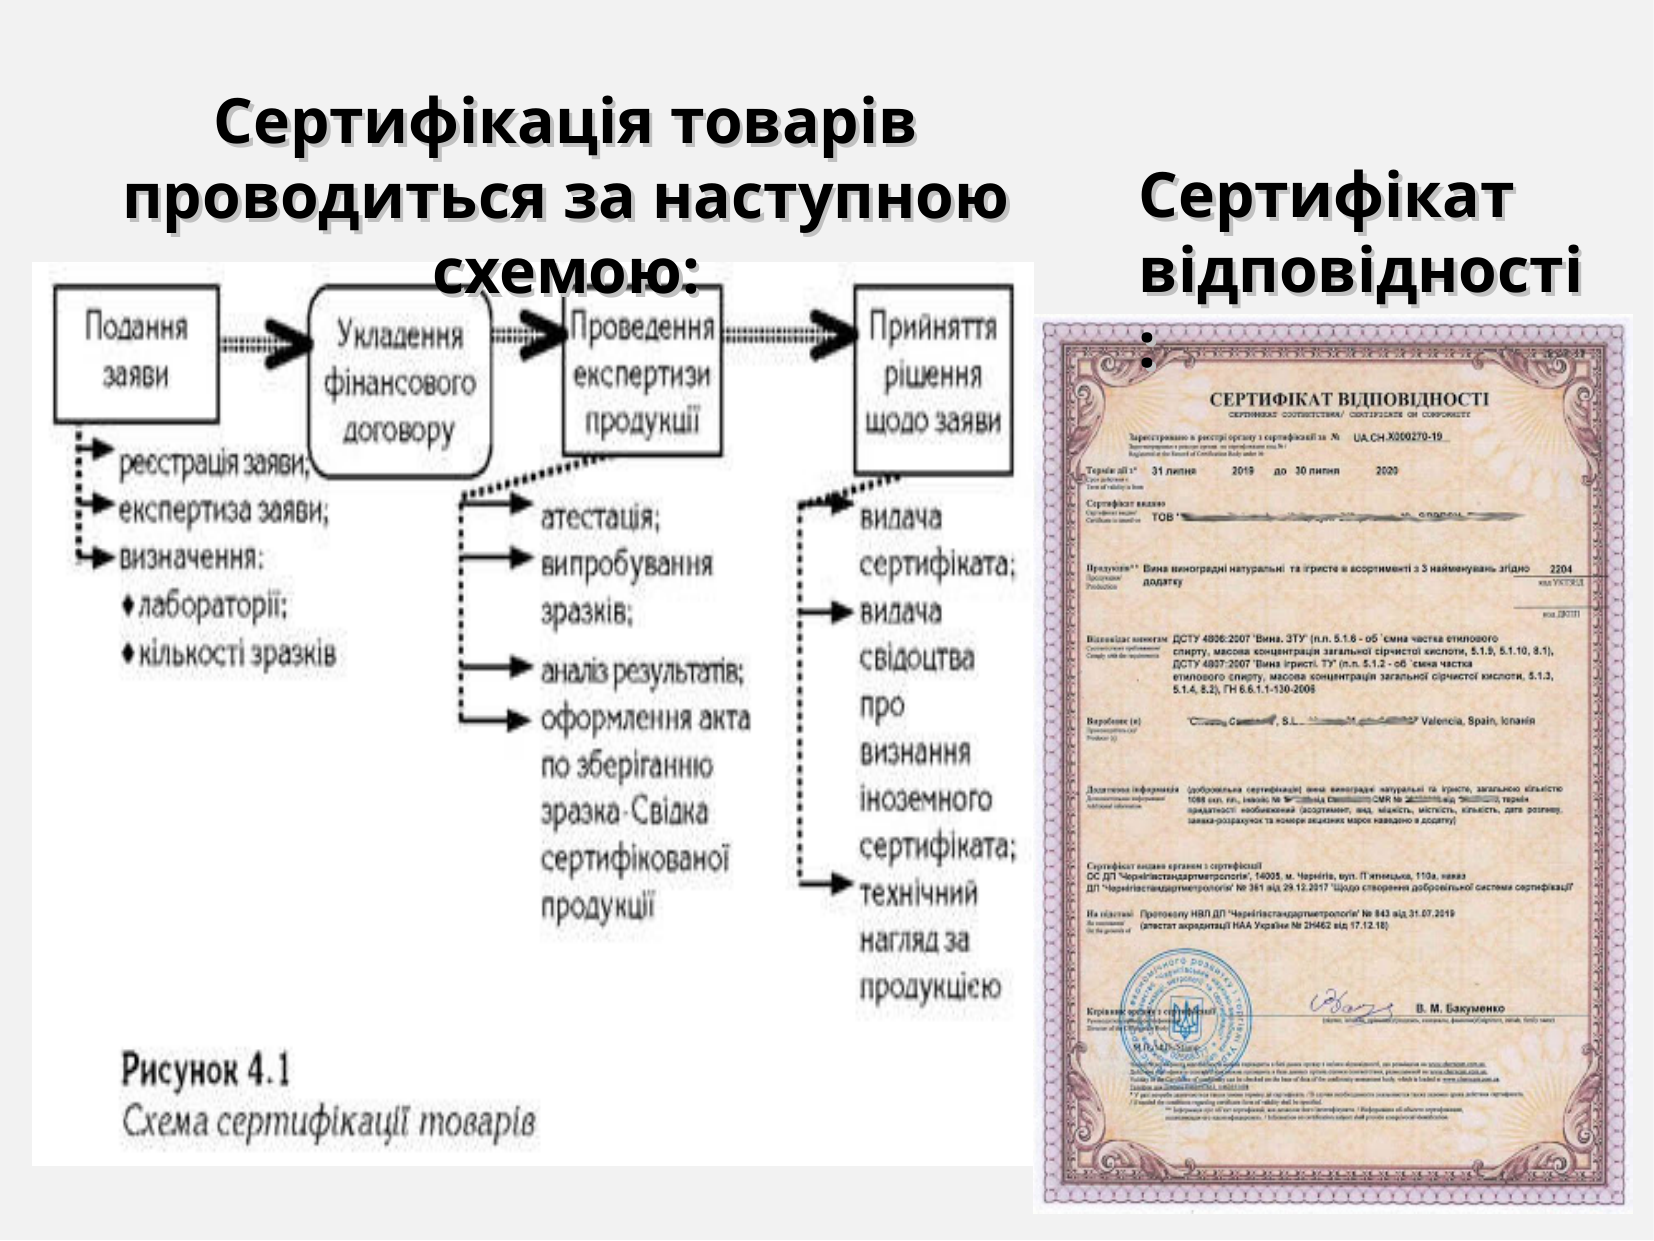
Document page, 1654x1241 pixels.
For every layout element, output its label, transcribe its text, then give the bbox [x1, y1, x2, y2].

text_box Сертифікація товарів проводиться за наступною схемою: [37, 74, 1096, 314]
picture [32, 263, 1633, 1214]
text_box Сертифікат відповідності: [1123, 147, 1605, 315]
